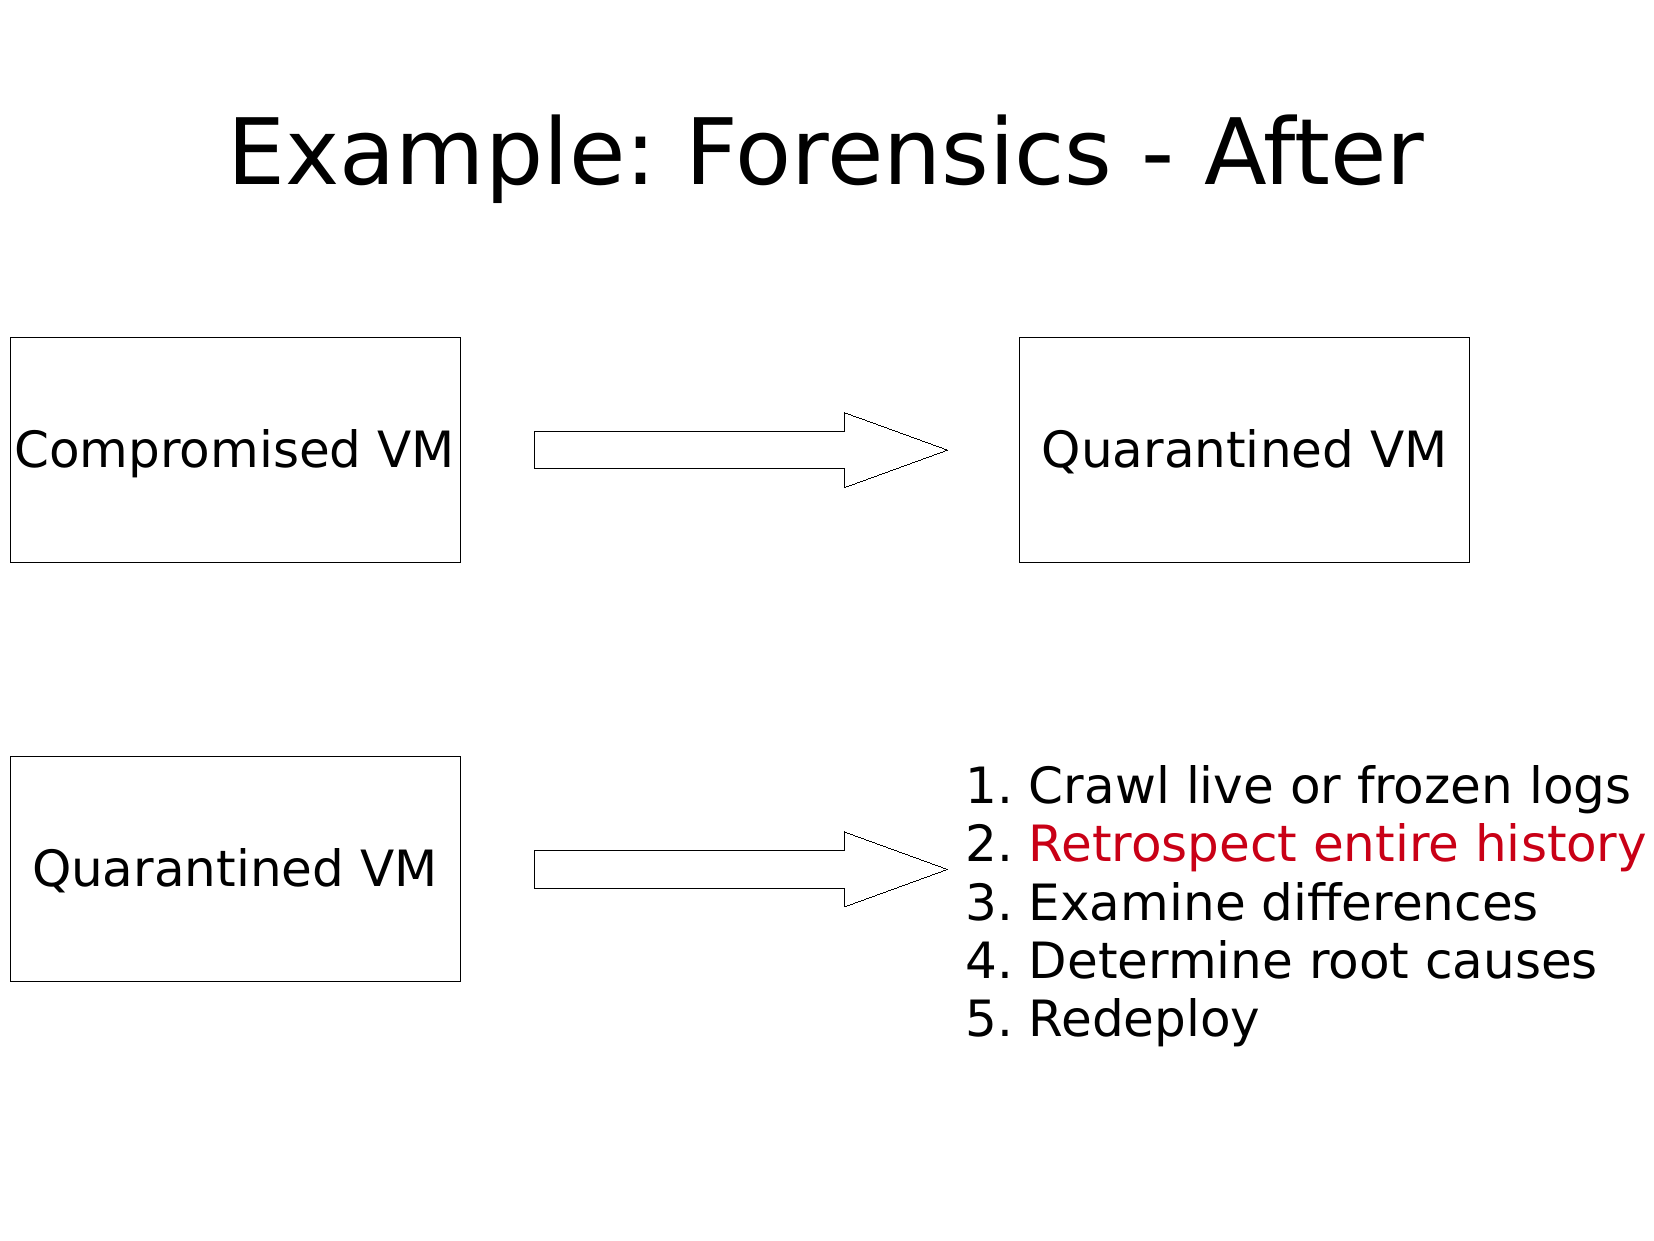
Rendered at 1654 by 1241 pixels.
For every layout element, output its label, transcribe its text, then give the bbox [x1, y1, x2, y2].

text_box Crawl live or frozen logs Retrospect entire history Examine differences Determine root causes Redeploy [950, 749, 1654, 1056]
text_box Compromised VM [10, 337, 461, 563]
text_box [534, 831, 948, 907]
title Example: Forensics - After [82, 49, 1571, 257]
text_box [534, 412, 948, 488]
text_box Quarantined VM [10, 756, 461, 982]
text_box Quarantined VM [1019, 337, 1470, 563]
